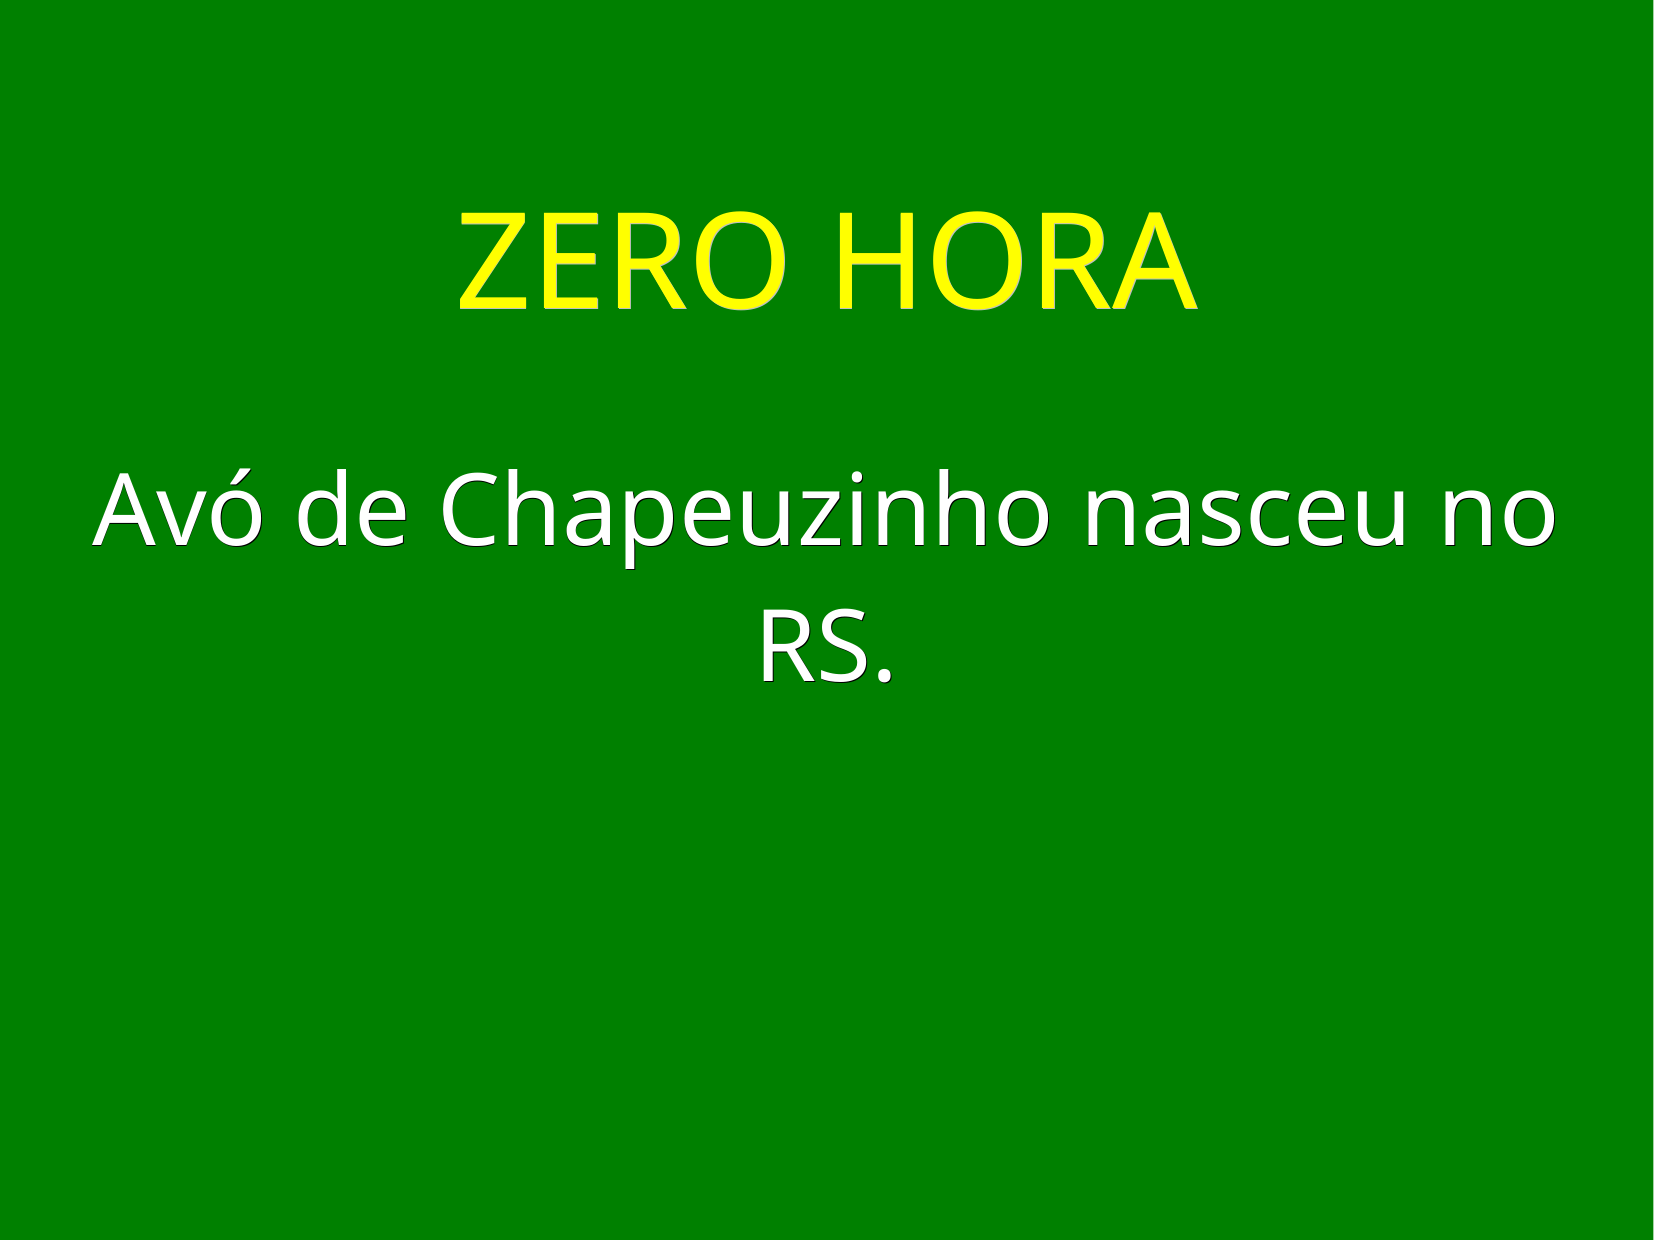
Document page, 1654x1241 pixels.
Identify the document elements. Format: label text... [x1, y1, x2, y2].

subtitle ZERO HORA Avó de Chapeuzinho nasceu no RS. [82, 49, 1571, 1010]
